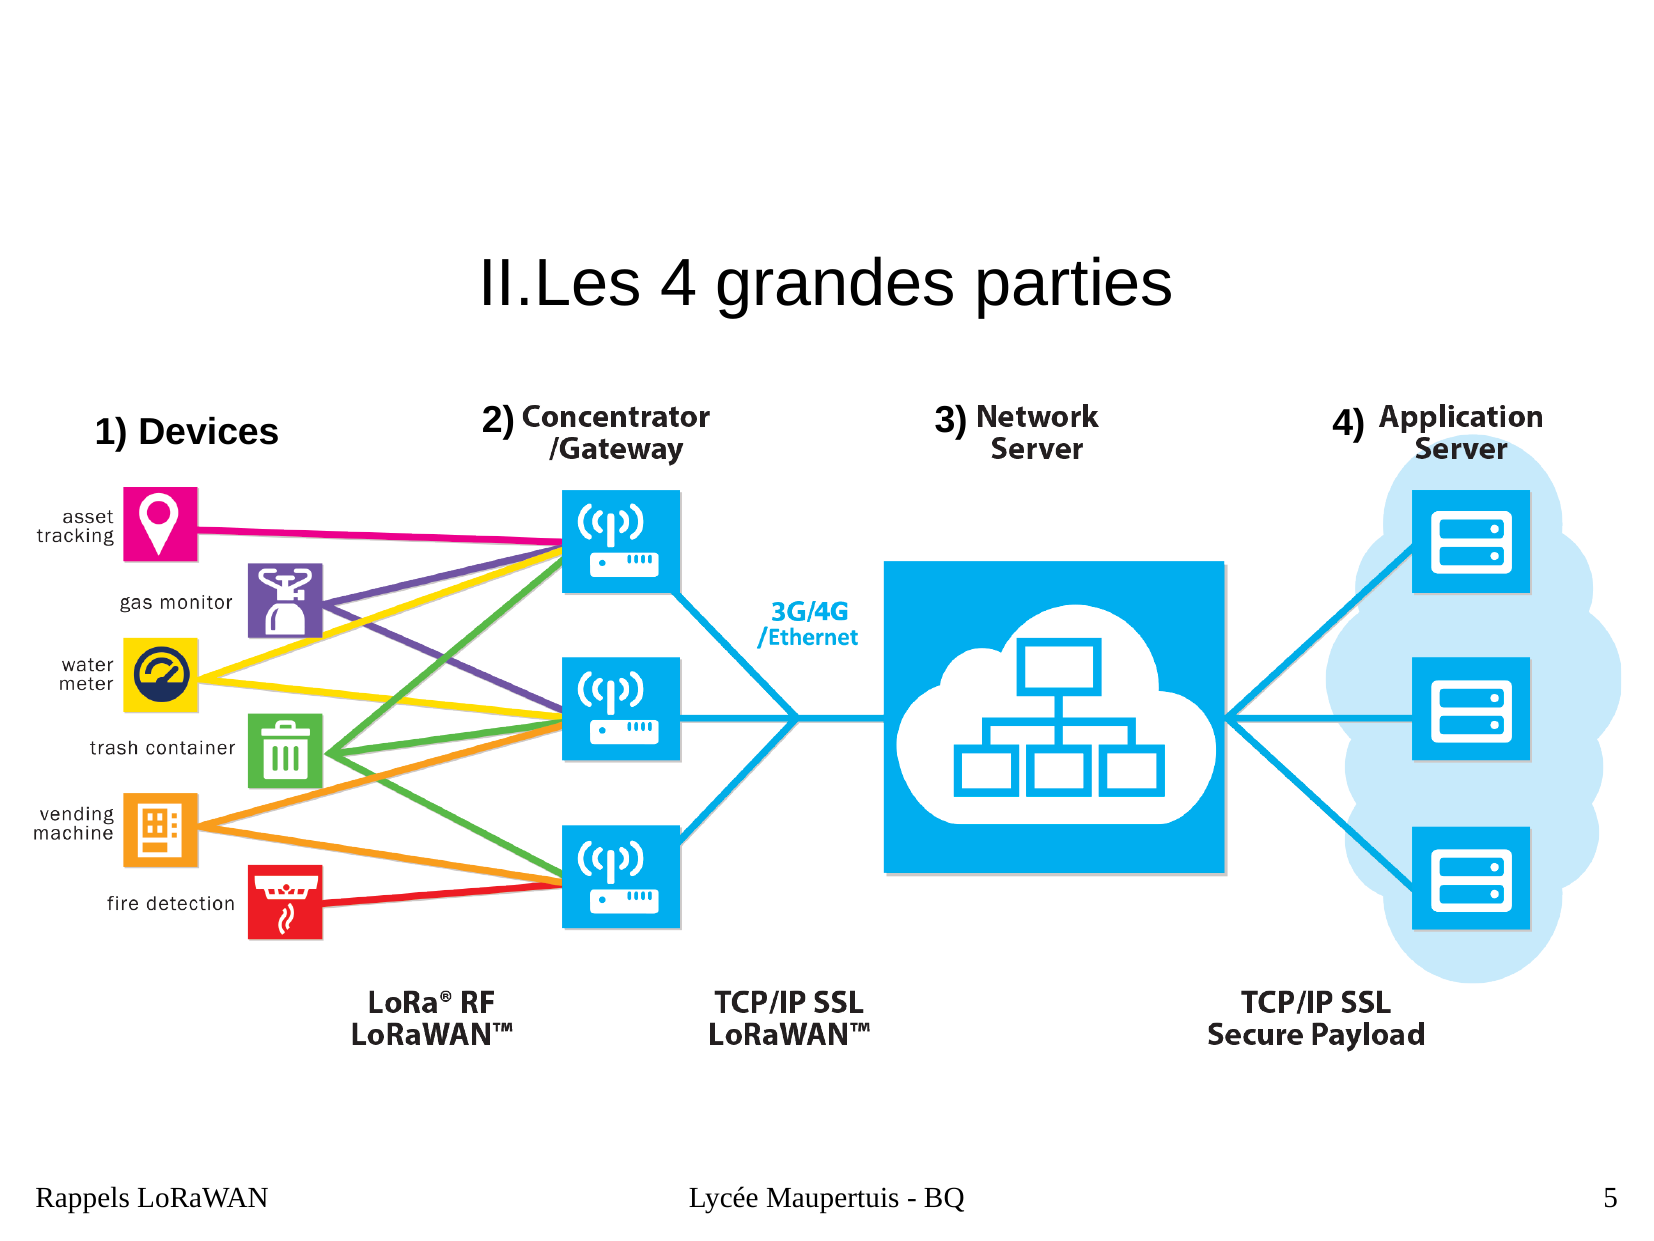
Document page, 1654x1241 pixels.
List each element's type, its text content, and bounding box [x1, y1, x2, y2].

text_box 4) [1317, 394, 1385, 452]
subtitle Les 4 grandes parties [35, 35, 1619, 389]
text_box 2) [467, 390, 535, 450]
text_box 3) [919, 390, 988, 450]
picture [34, 389, 1622, 1076]
text_box 1) Devices [79, 403, 299, 462]
